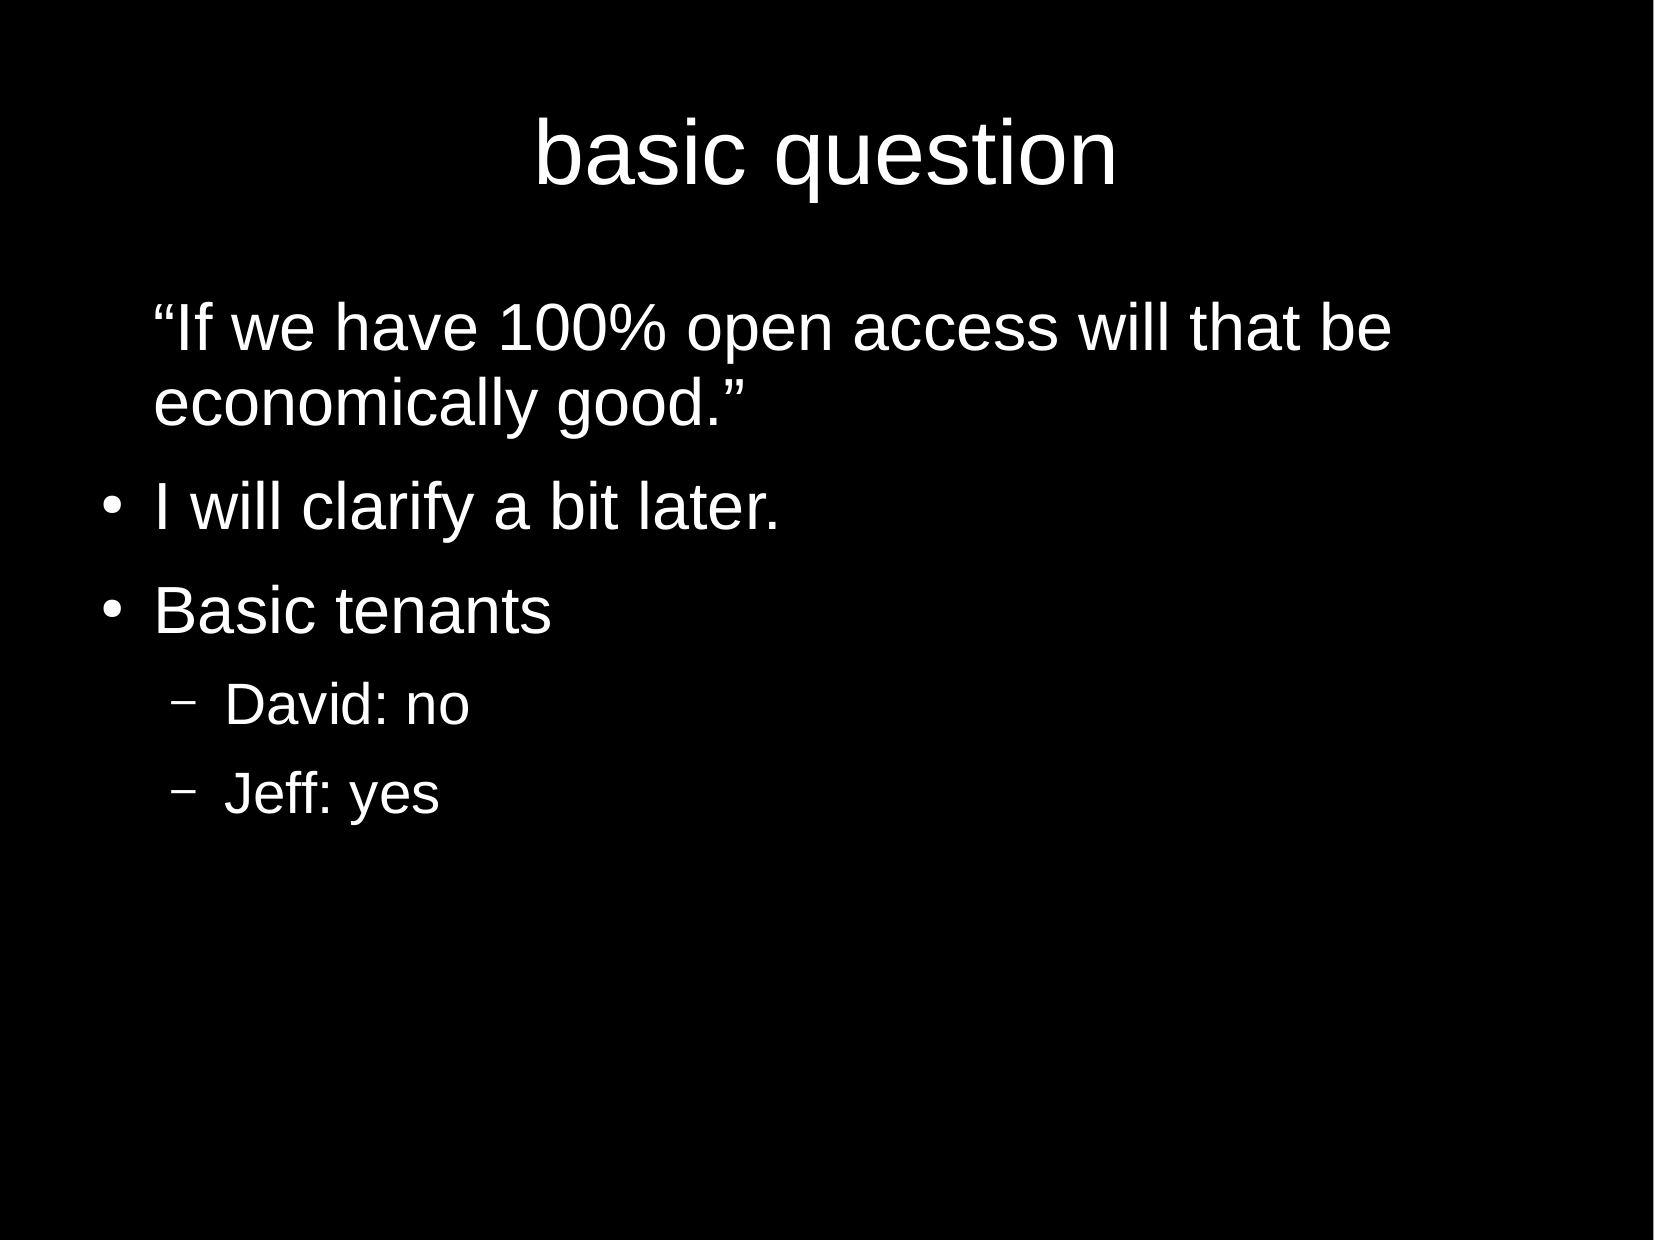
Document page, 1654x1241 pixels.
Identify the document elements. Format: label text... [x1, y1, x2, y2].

title basic question [82, 49, 1571, 257]
list “If we have 100% open access will that be economically good.” I will clarify a bit later. Basic tenants David: no Jeff: yes [82, 290, 1571, 1010]
